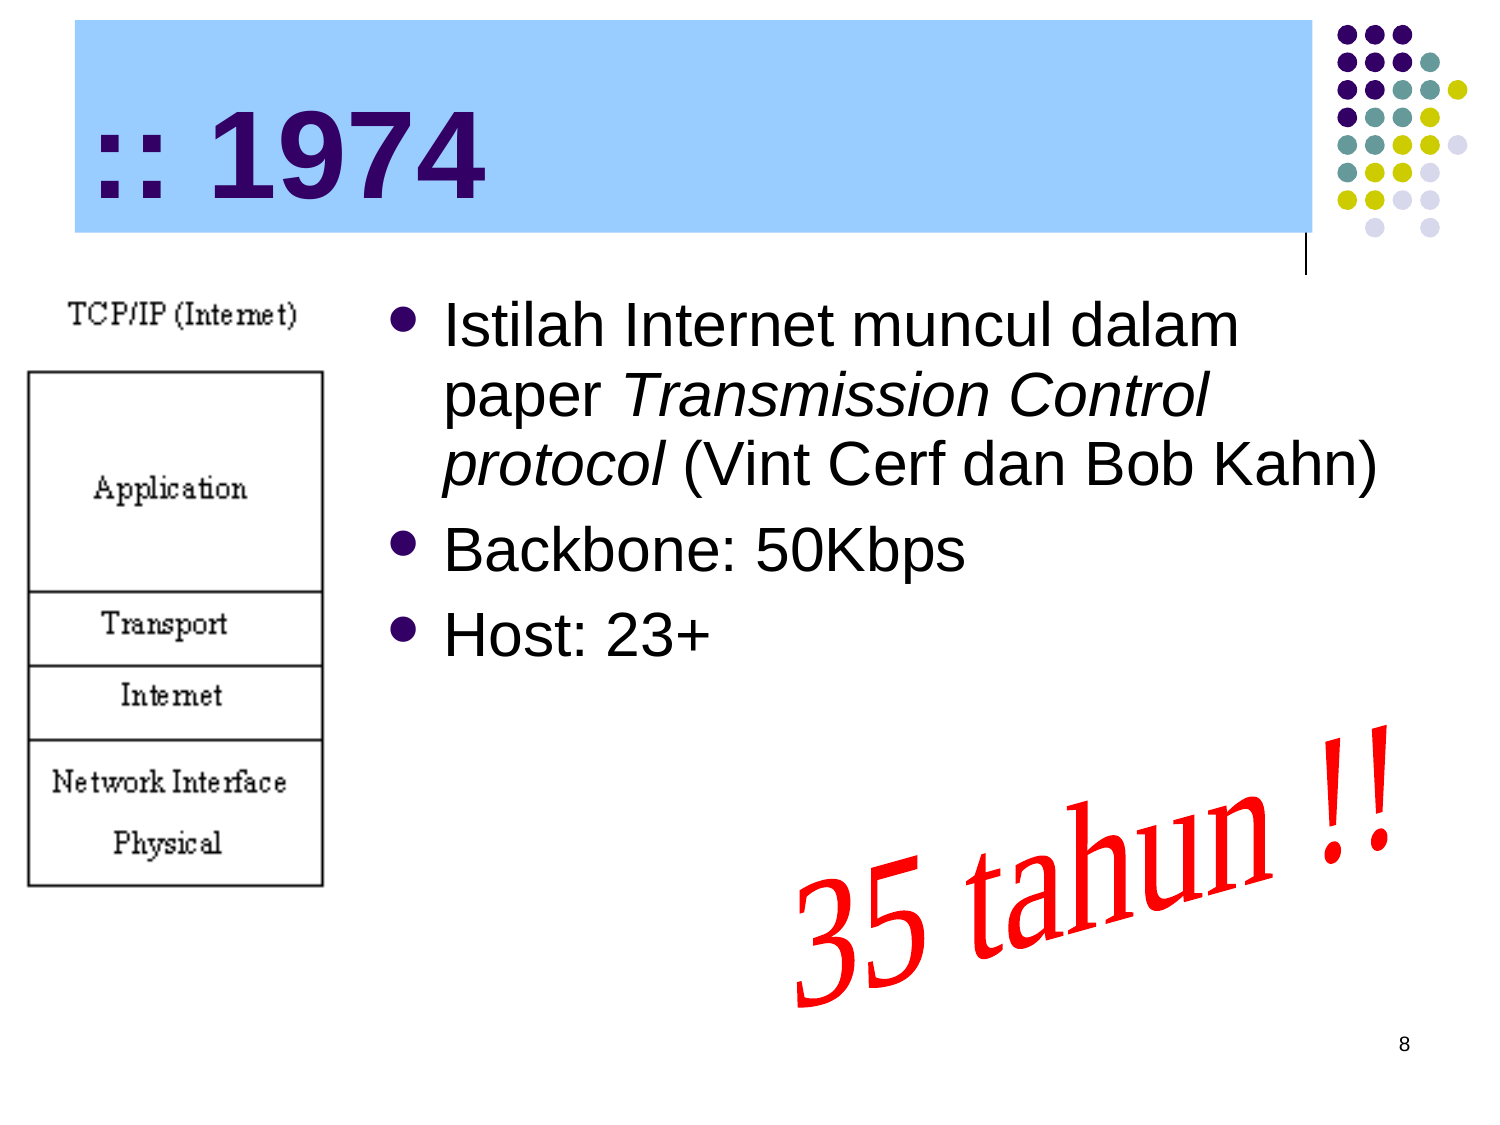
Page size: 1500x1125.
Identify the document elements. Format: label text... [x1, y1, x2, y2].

text_box 35 tahun !! [1371, 724, 1387, 814]
list Istilah Internet muncul dalam paper Transmission Control protocol (Vint Cerf dan Bob Kahn) Backbone: 50Kbps Host: 23+ [372, 282, 1425, 1006]
text_box 35 tahun !! [868, 855, 925, 988]
text_box 35 tahun !! [1208, 796, 1273, 896]
text_box 35 tahun !! [1008, 855, 1064, 949]
text_box 35 tahun !! [1066, 800, 1134, 935]
text_box 35 tahun !! [966, 853, 1003, 960]
text_box 35 tahun !! [796, 878, 855, 1008]
text_box 35 tahun !! [1325, 737, 1341, 827]
text_box 35 tahun !! [1324, 841, 1342, 864]
picture [0, 290, 355, 917]
text_box 35 tahun !! [1371, 828, 1388, 851]
title :: 1974 [74, 20, 1313, 233]
text_box 35 tahun !! [1136, 814, 1203, 911]
